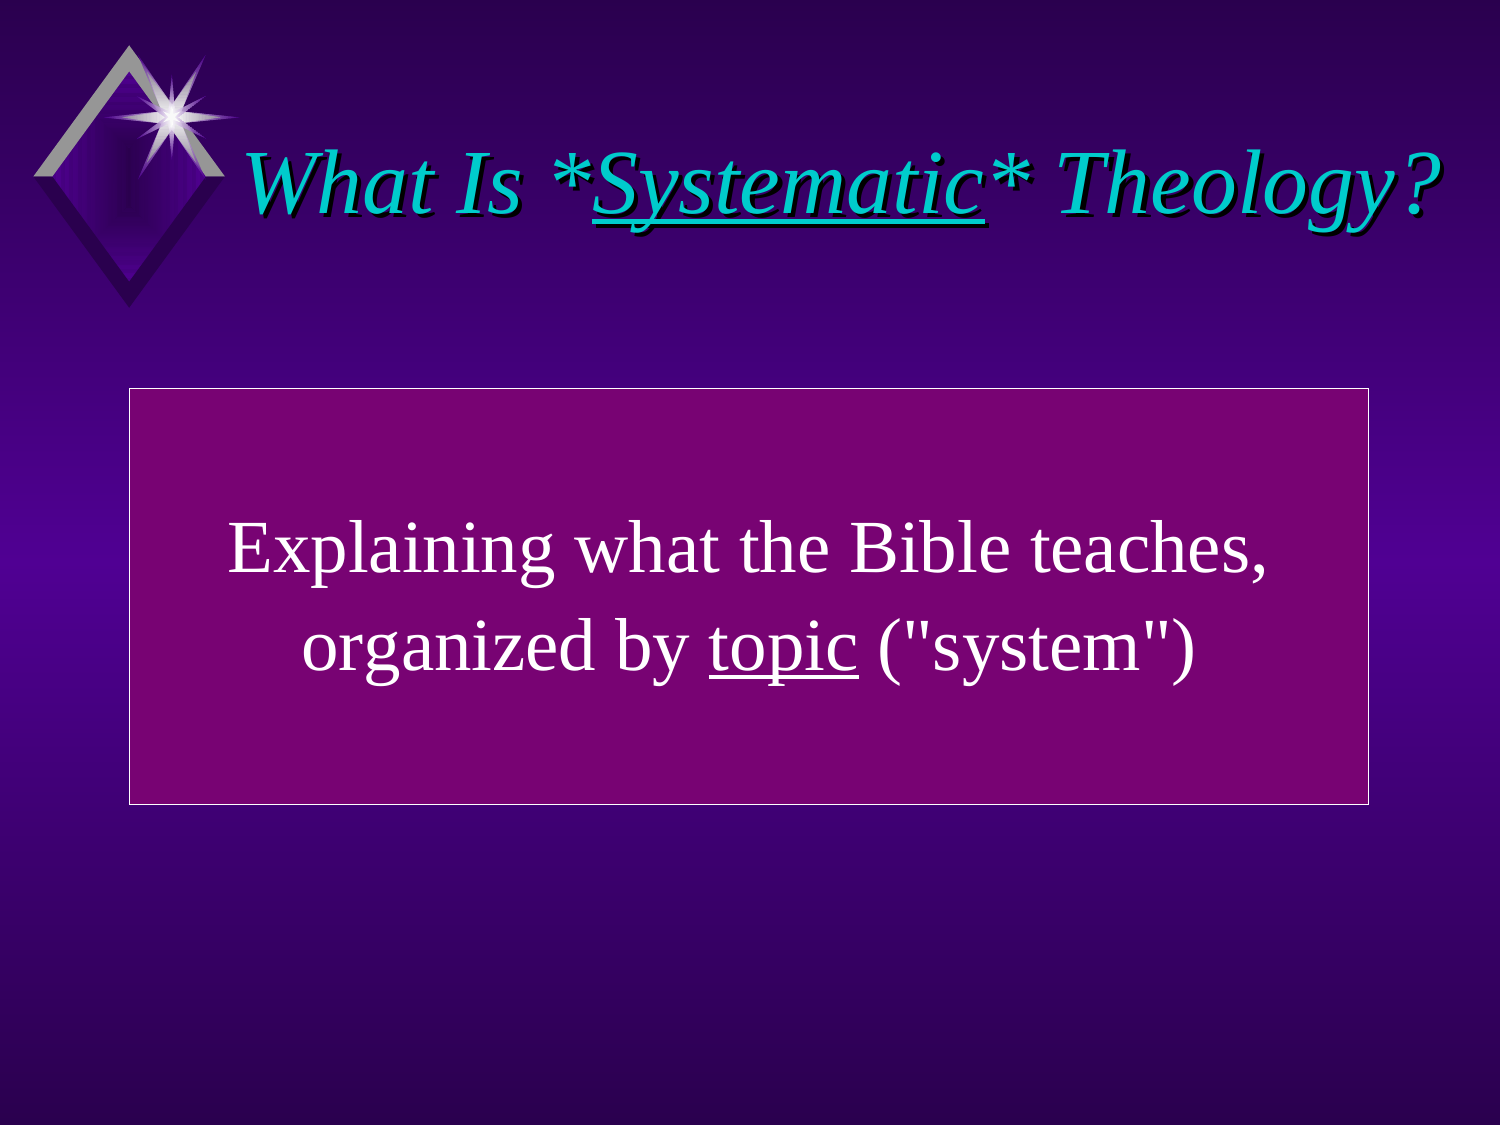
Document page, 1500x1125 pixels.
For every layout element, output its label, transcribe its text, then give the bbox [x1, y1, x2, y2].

title What Is *Systematic* Theology? [224, 65, 1472, 301]
text_box Explaining what the Bible teaches, organized by topic ("system") [129, 388, 1369, 805]
